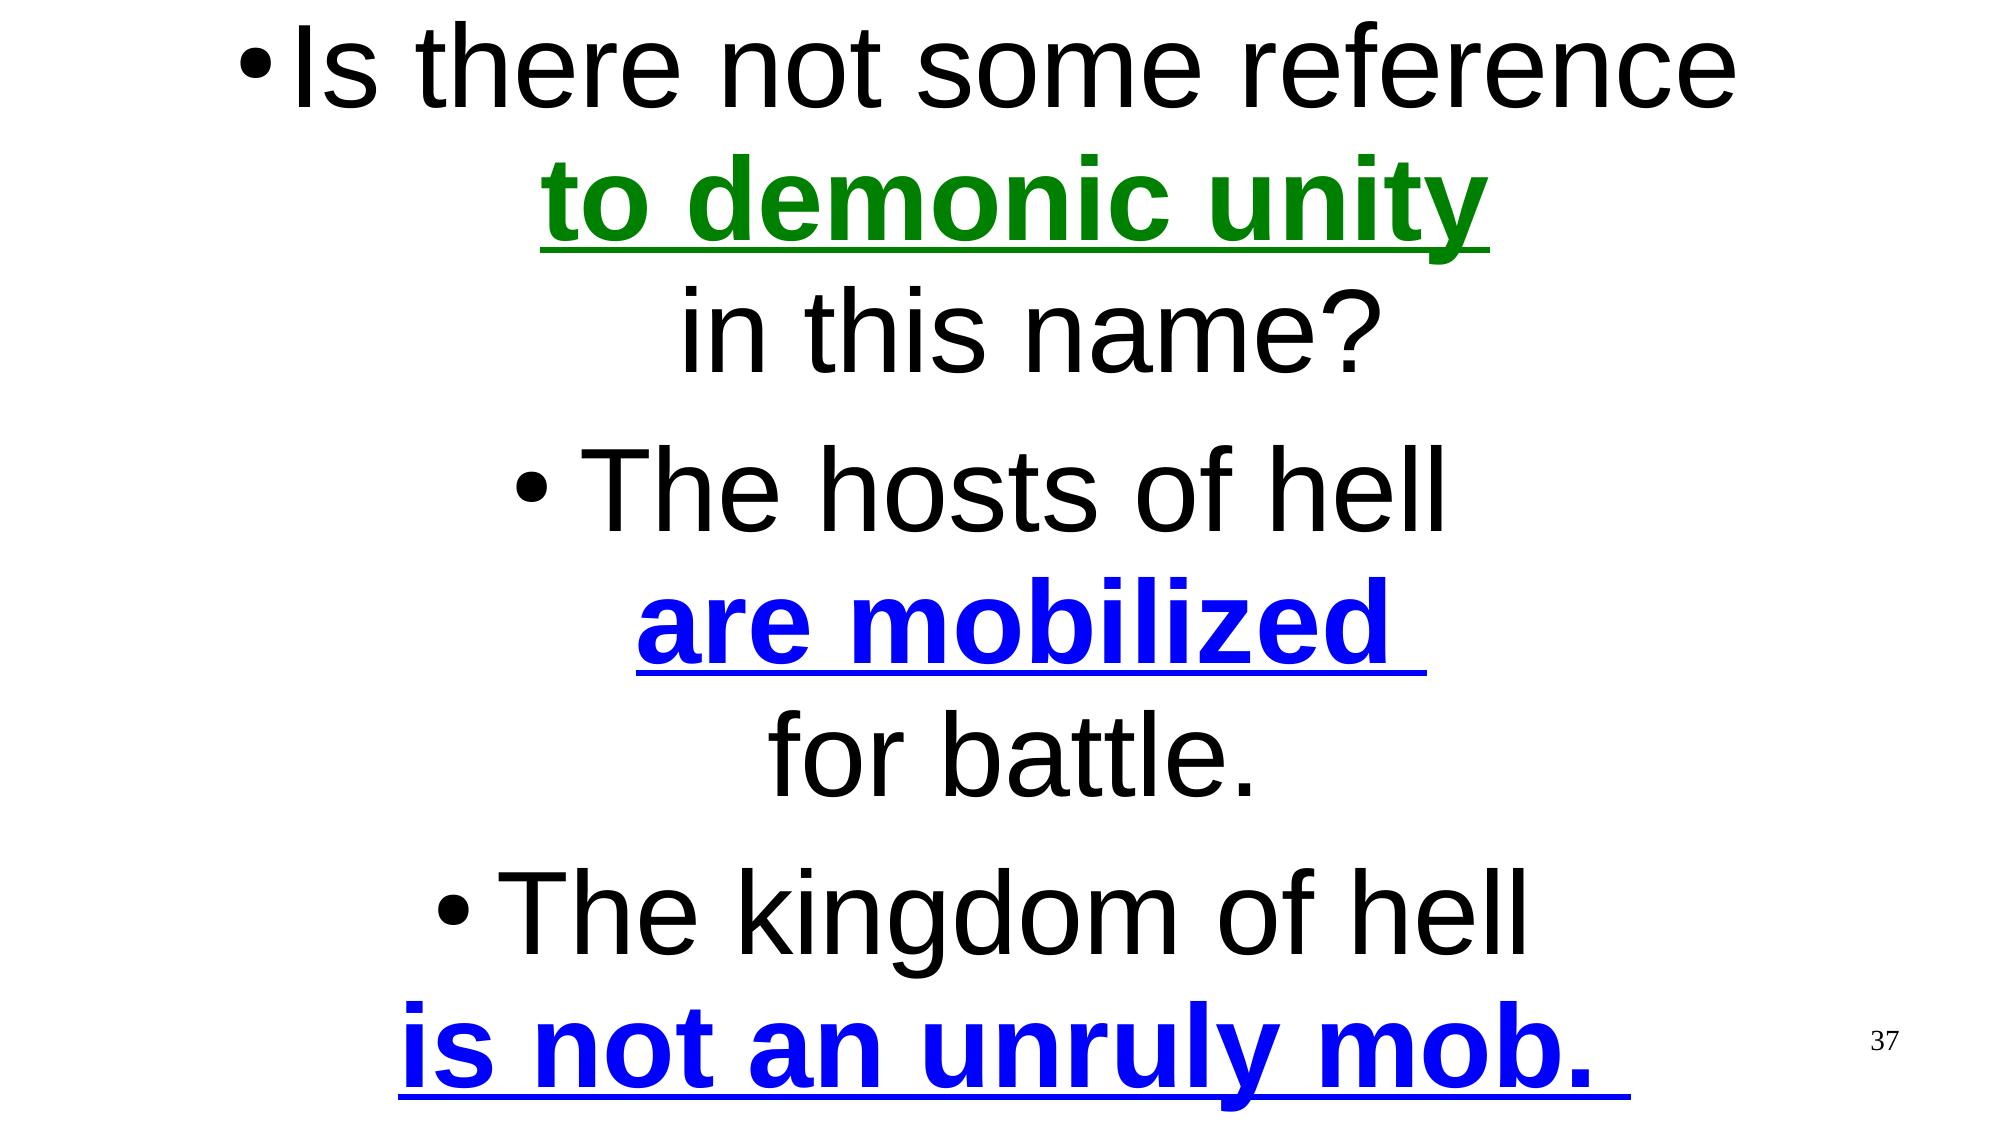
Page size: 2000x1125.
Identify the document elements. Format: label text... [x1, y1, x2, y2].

list Is there not some reference to demonic unity in this name? The hosts of hell are mobilized for battle. The kingdom of hell is not an unruly mob. [0, 0, 1996, 1123]
